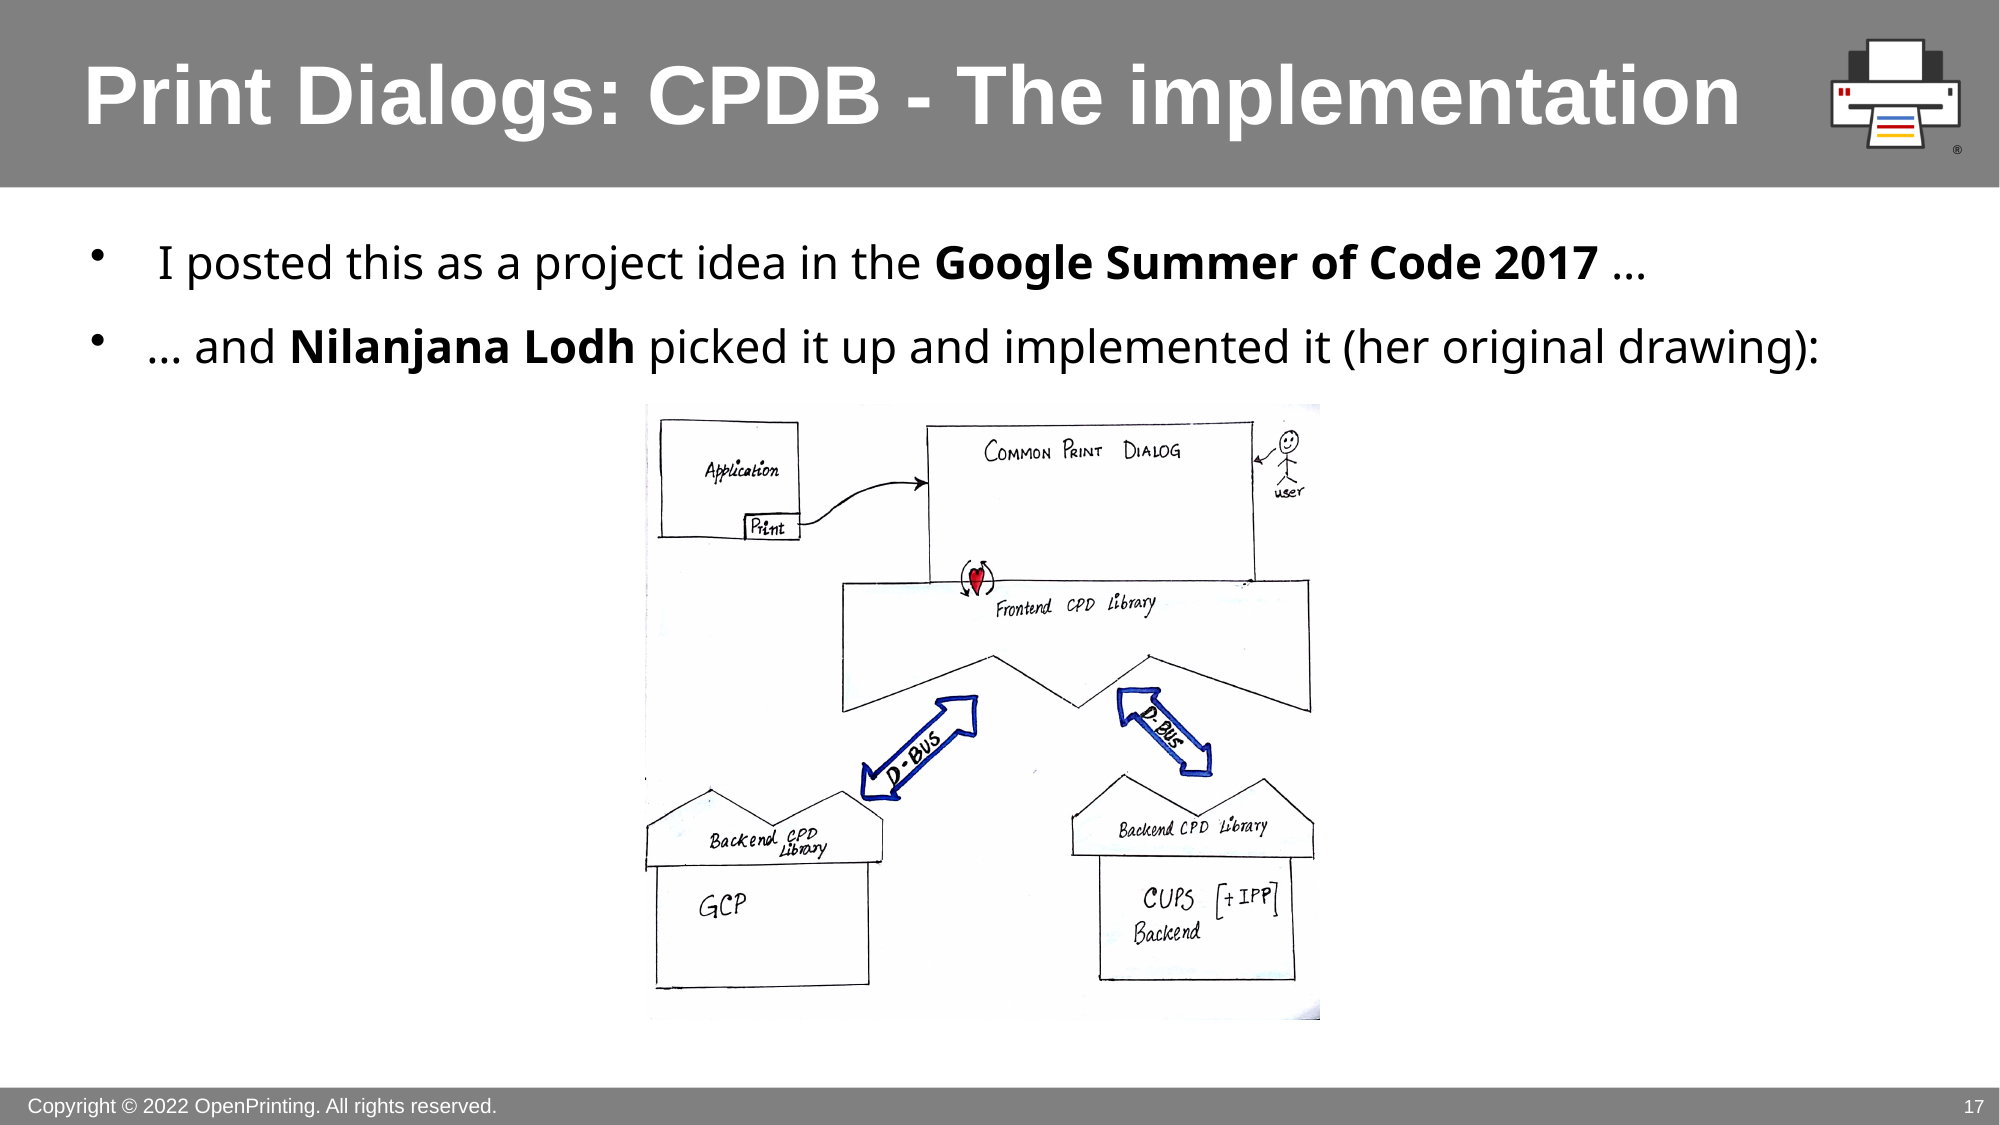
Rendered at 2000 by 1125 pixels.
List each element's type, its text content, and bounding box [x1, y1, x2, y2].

list I posted this as a project idea in the Google Summer of Code 2017 … … and Nilanjana Lodh picked it up and implemented it (her original drawing): [75, 224, 1936, 1067]
picture [645, 404, 1320, 1021]
picture [1825, 33, 1966, 154]
title Print Dialogs: CPDB - The implementation [75, 7, 1786, 175]
